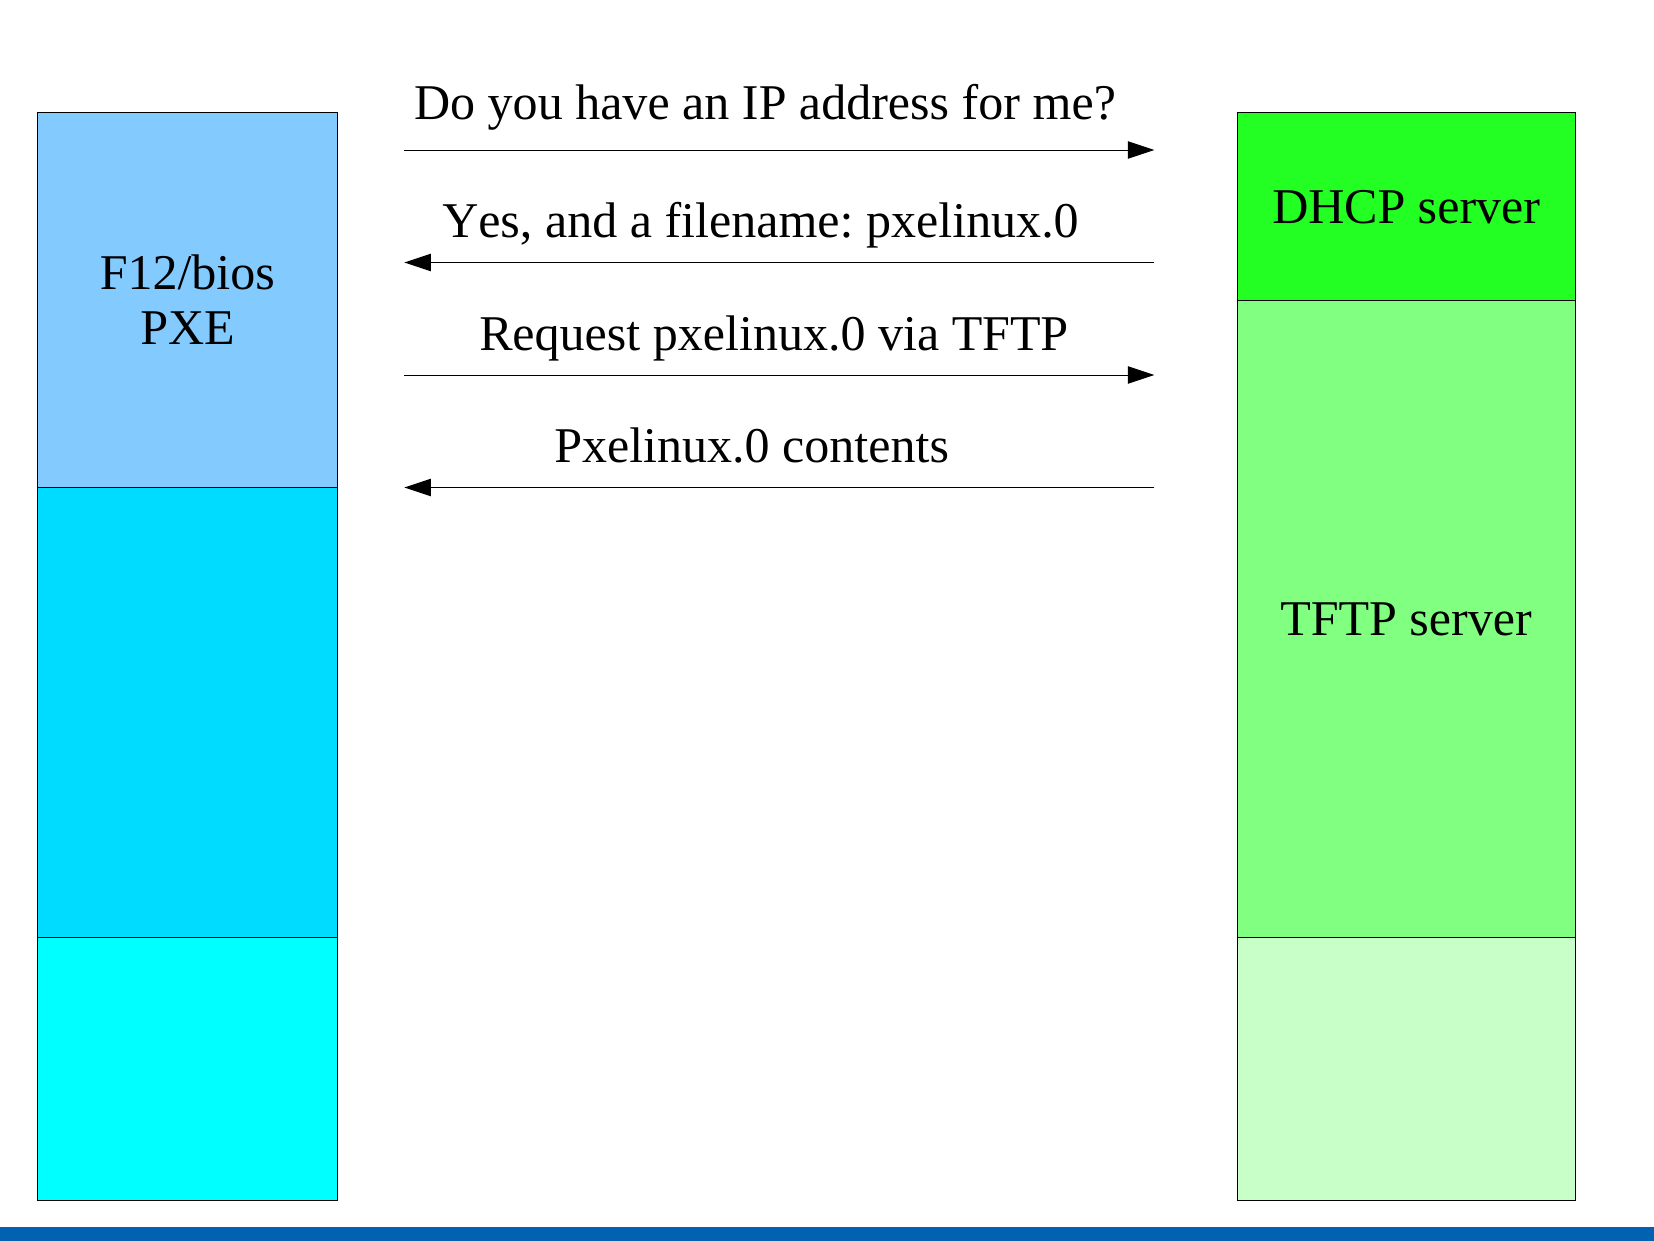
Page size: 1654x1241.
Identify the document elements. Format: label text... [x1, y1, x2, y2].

text_box F12/bios PXE [37, 112, 338, 487]
text_box [1237, 937, 1576, 1201]
text_box TFTP server [1237, 300, 1576, 937]
text_box Do you have an IP address for me? [414, 75, 1117, 145]
text_box DHCP server [1237, 112, 1576, 300]
text_box [37, 487, 338, 1201]
text_box Request pxelinux.0 via TFTP [479, 305, 1069, 376]
text_box Pxelinux.0 contents [554, 418, 950, 488]
text_box Yes, and a filename: pxelinux.0 [442, 193, 1080, 263]
